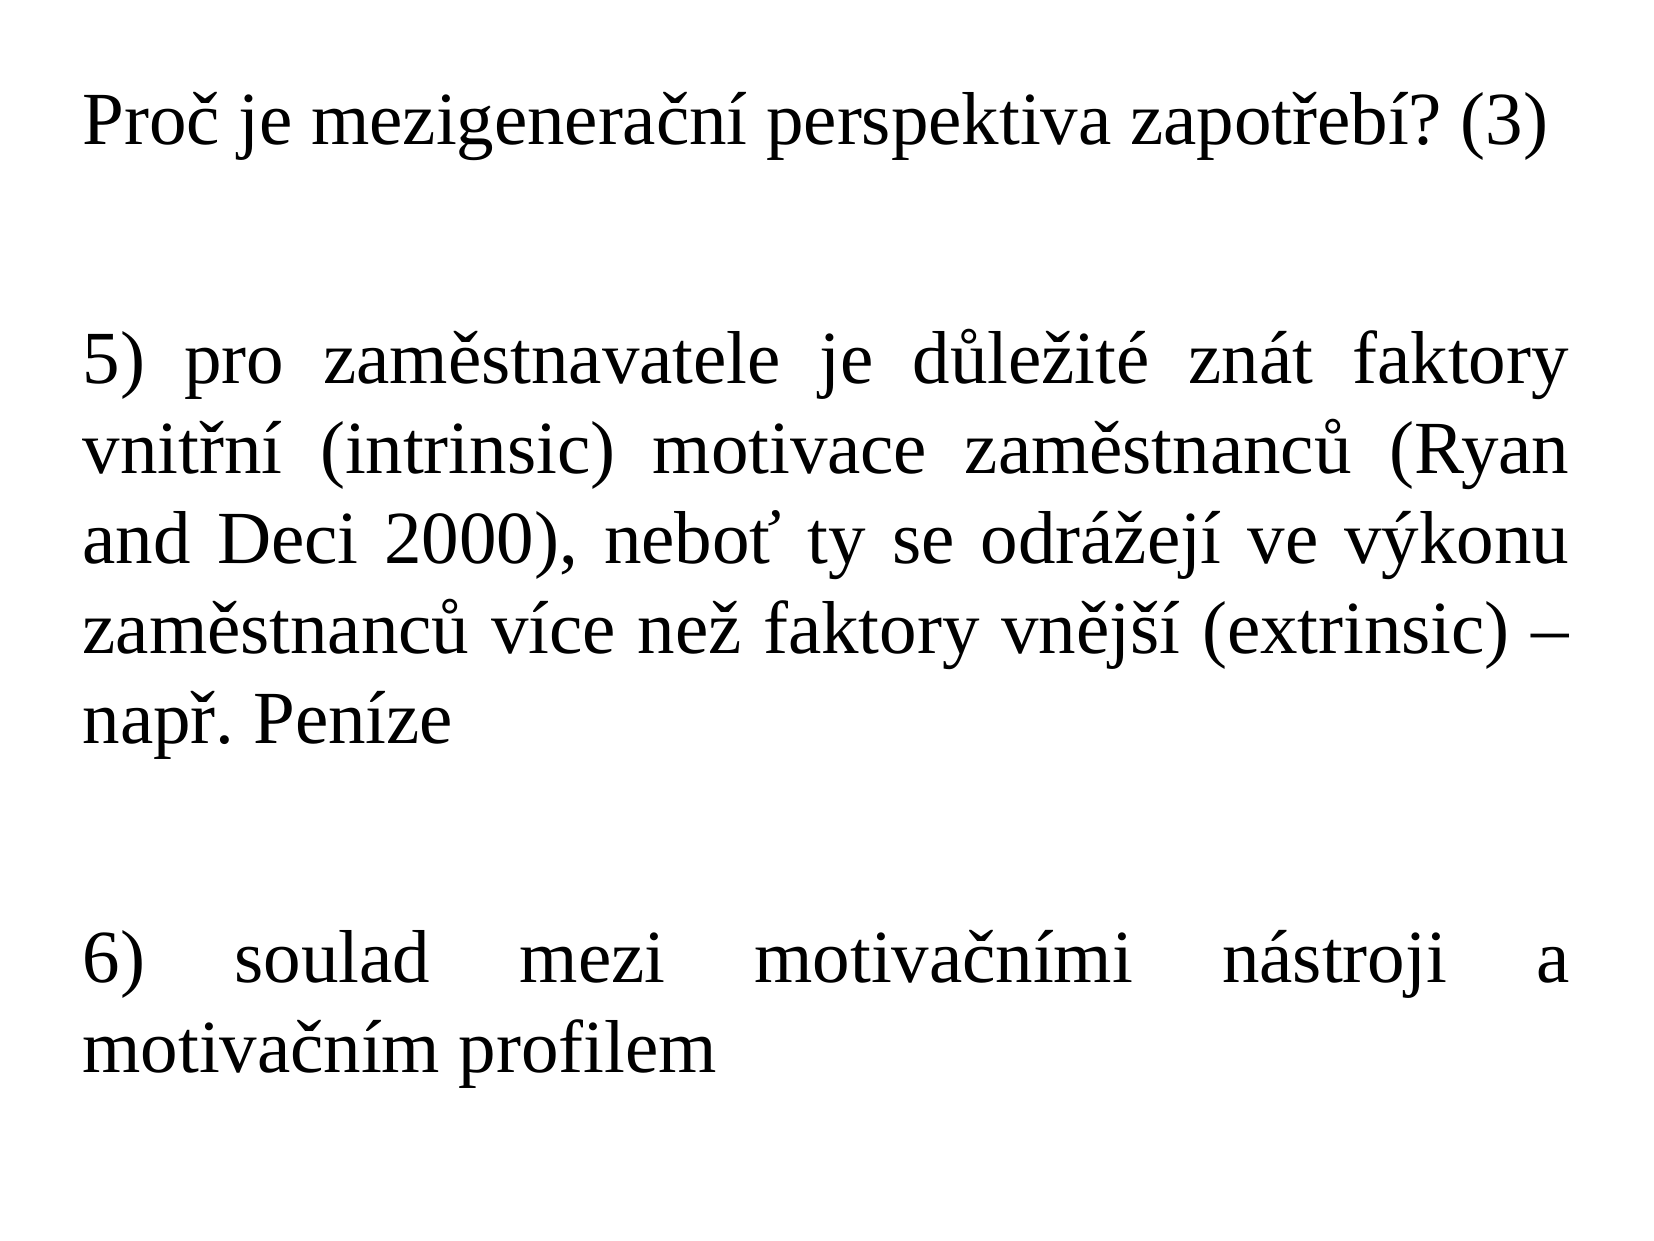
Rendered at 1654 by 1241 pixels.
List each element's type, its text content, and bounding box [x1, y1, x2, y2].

text_box [86, 0, 1583, 302]
subtitle Proč je mezigenerační perspektiva zapotřebí? (3) 5) pro zaměstnavatele je důležité znát faktory vnitřní (intrinsic) motivace zaměstnanců (Ryan and Deci 2000), neboť ty se odrážejí ve výkonu zaměstnanců více než faktory vnější (extrinsic) – např. Peníze 6) soulad mezi motivačními nástroji a motivačním profilem [82, 49, 1571, 1109]
